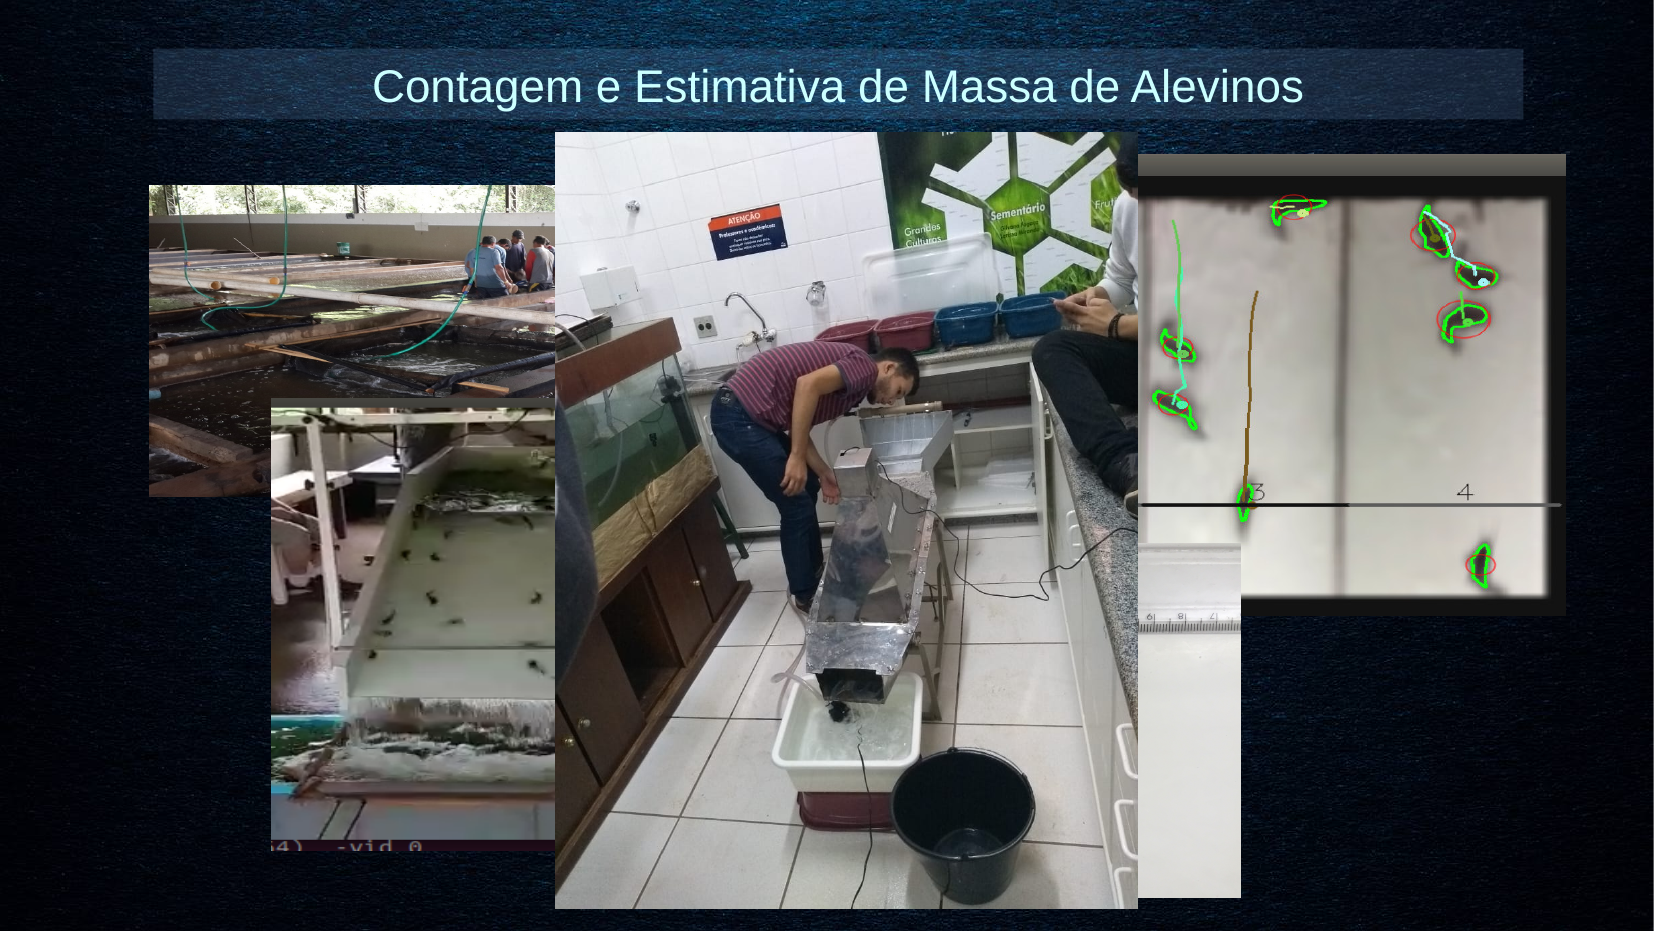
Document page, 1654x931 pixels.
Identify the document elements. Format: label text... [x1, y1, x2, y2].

text_box Contagem e Estimativa de Massa de Alevinos [153, 48, 1524, 120]
picture [0, 0, 1654, 931]
